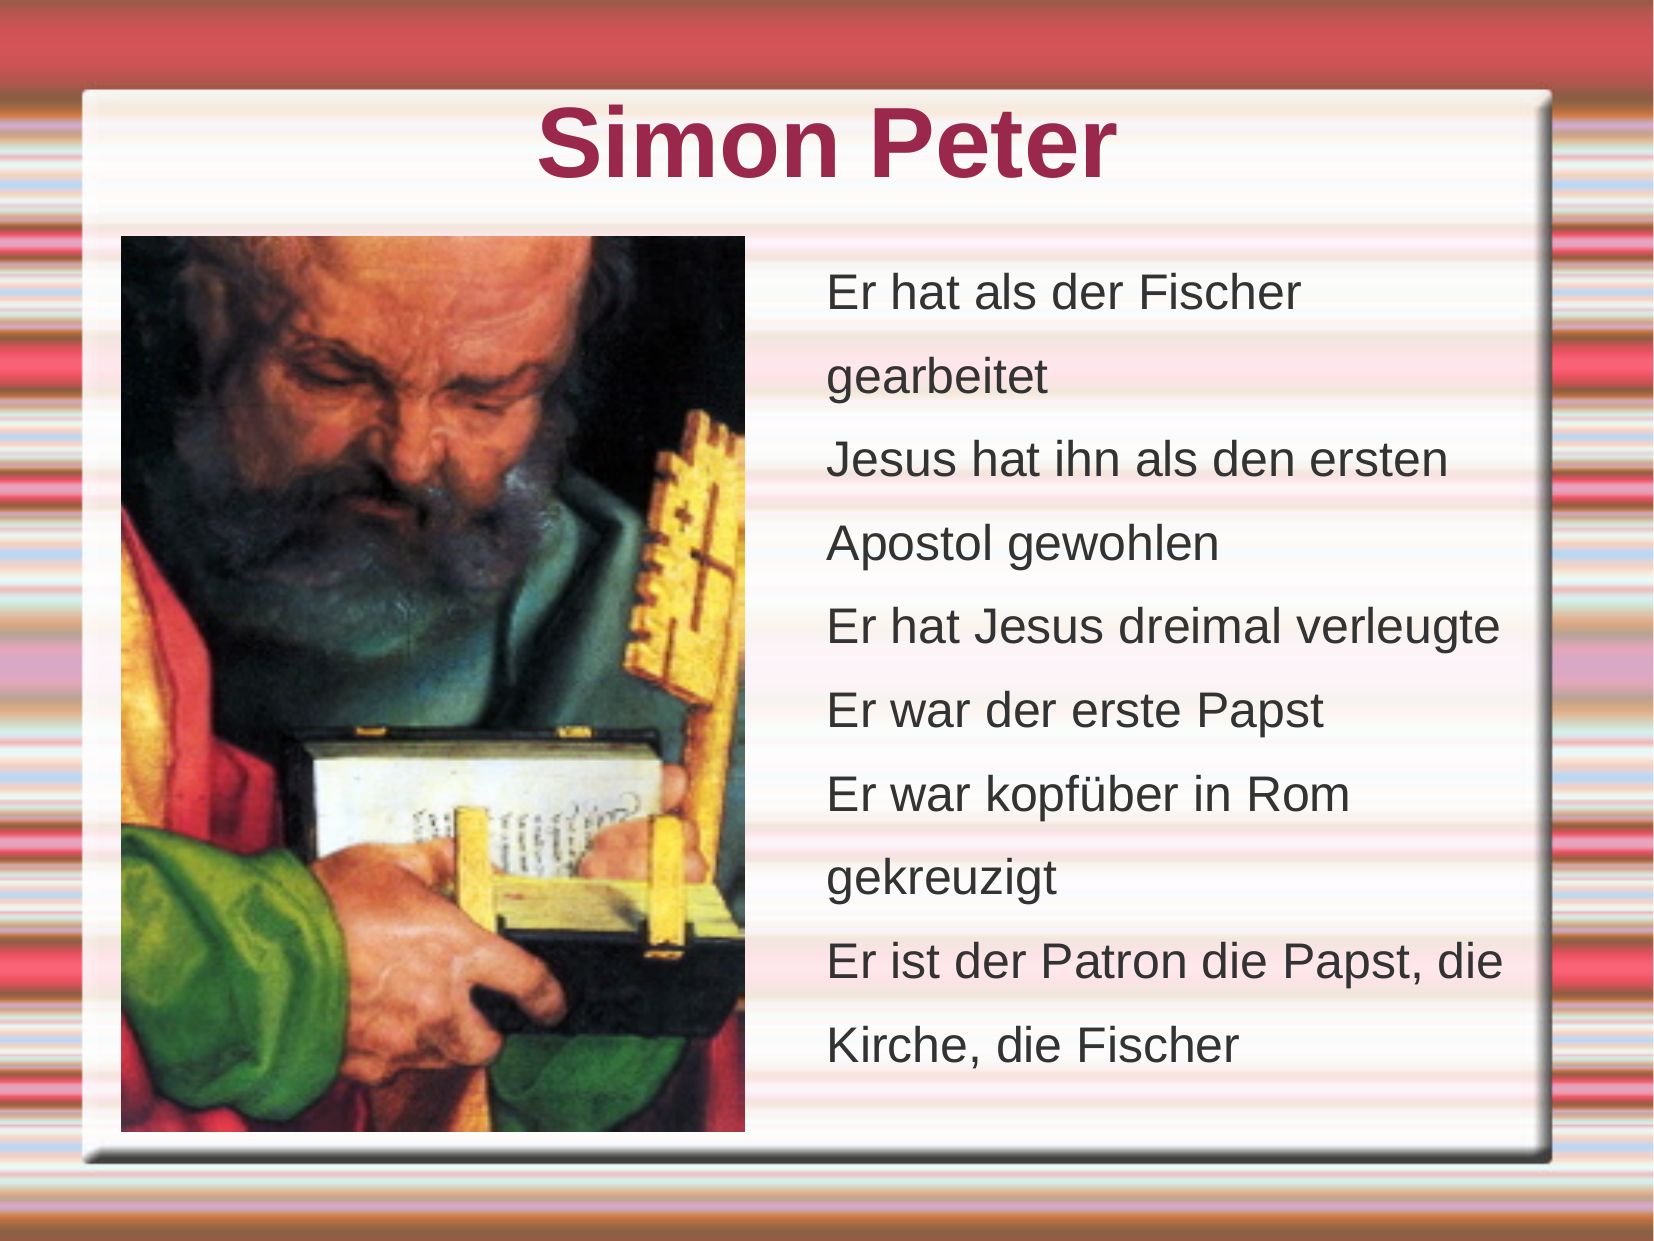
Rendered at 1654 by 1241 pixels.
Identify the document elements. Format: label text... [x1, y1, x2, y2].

list Er hat als der Fischer gearbeitet Jesus hat ihn als den ersten Apostol gewohlen Er hat Jesus dreimal verleugte Er war der erste Papst Er war kopfüber in Rom gekreuzigt Er ist der Patron die Papst, die Kirche, die Fischer [744, 236, 1517, 1241]
picture [0, 0, 1654, 1241]
title Simon Peter [121, 50, 1534, 237]
